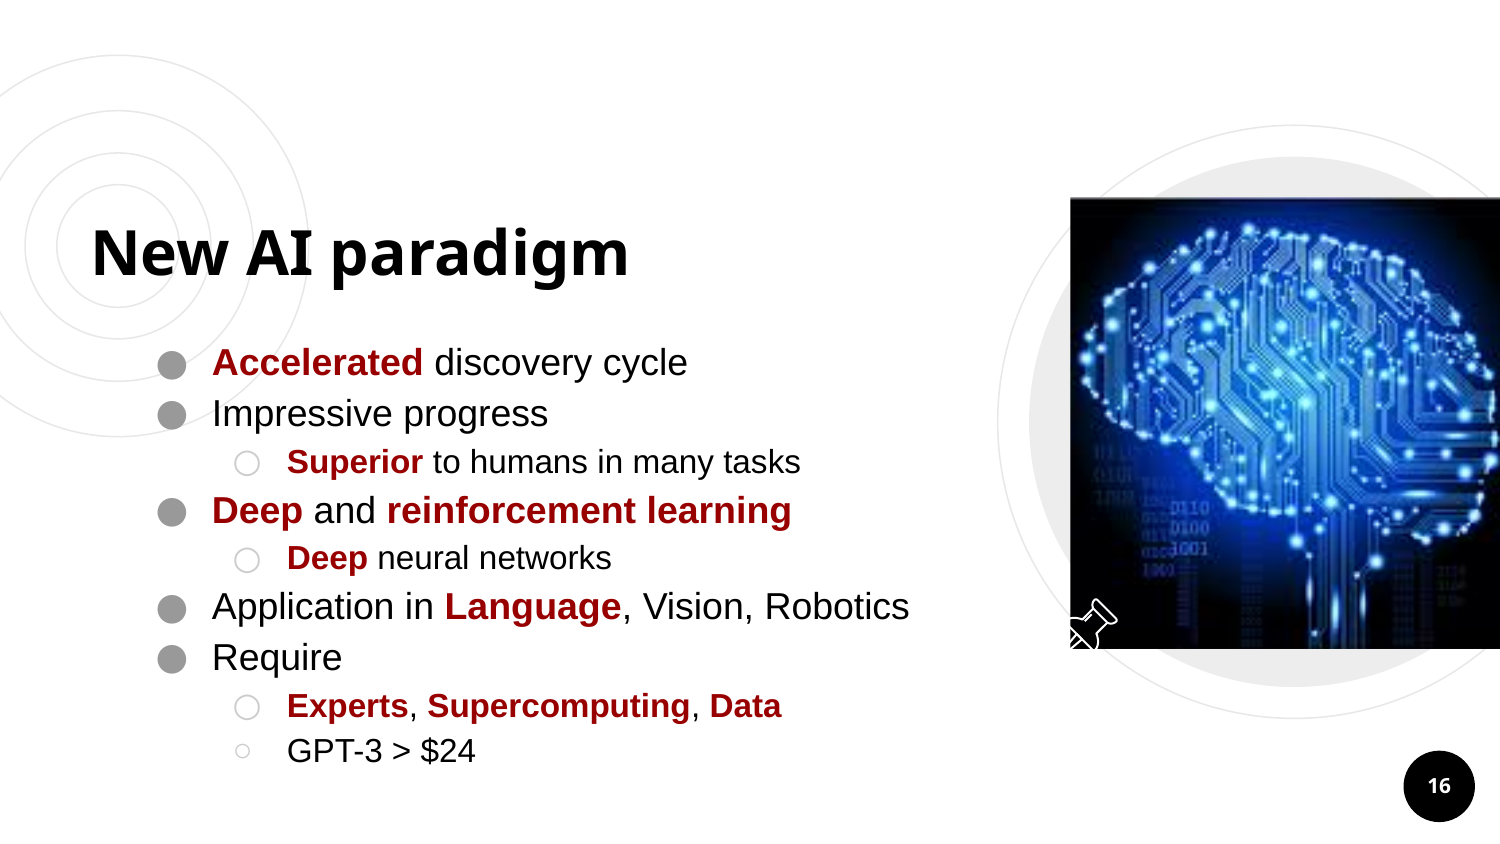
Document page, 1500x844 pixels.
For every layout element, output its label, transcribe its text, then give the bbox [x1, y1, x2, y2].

slide_number 1 [1403, 750, 1475, 823]
picture [1095, 613, 1105, 632]
title New AI paradigm [75, 78, 1178, 304]
picture [1095, 601, 1115, 622]
picture [1070, 197, 1500, 649]
list Accelerated discovery cycle Impressive progress Superior to humans in many tasks Deep and reinforcement learning Deep neural networks Application in Language, Vision, Robotics Require Experts, Supercomputing, Data GPT-3 > $24 [121, 323, 1095, 836]
